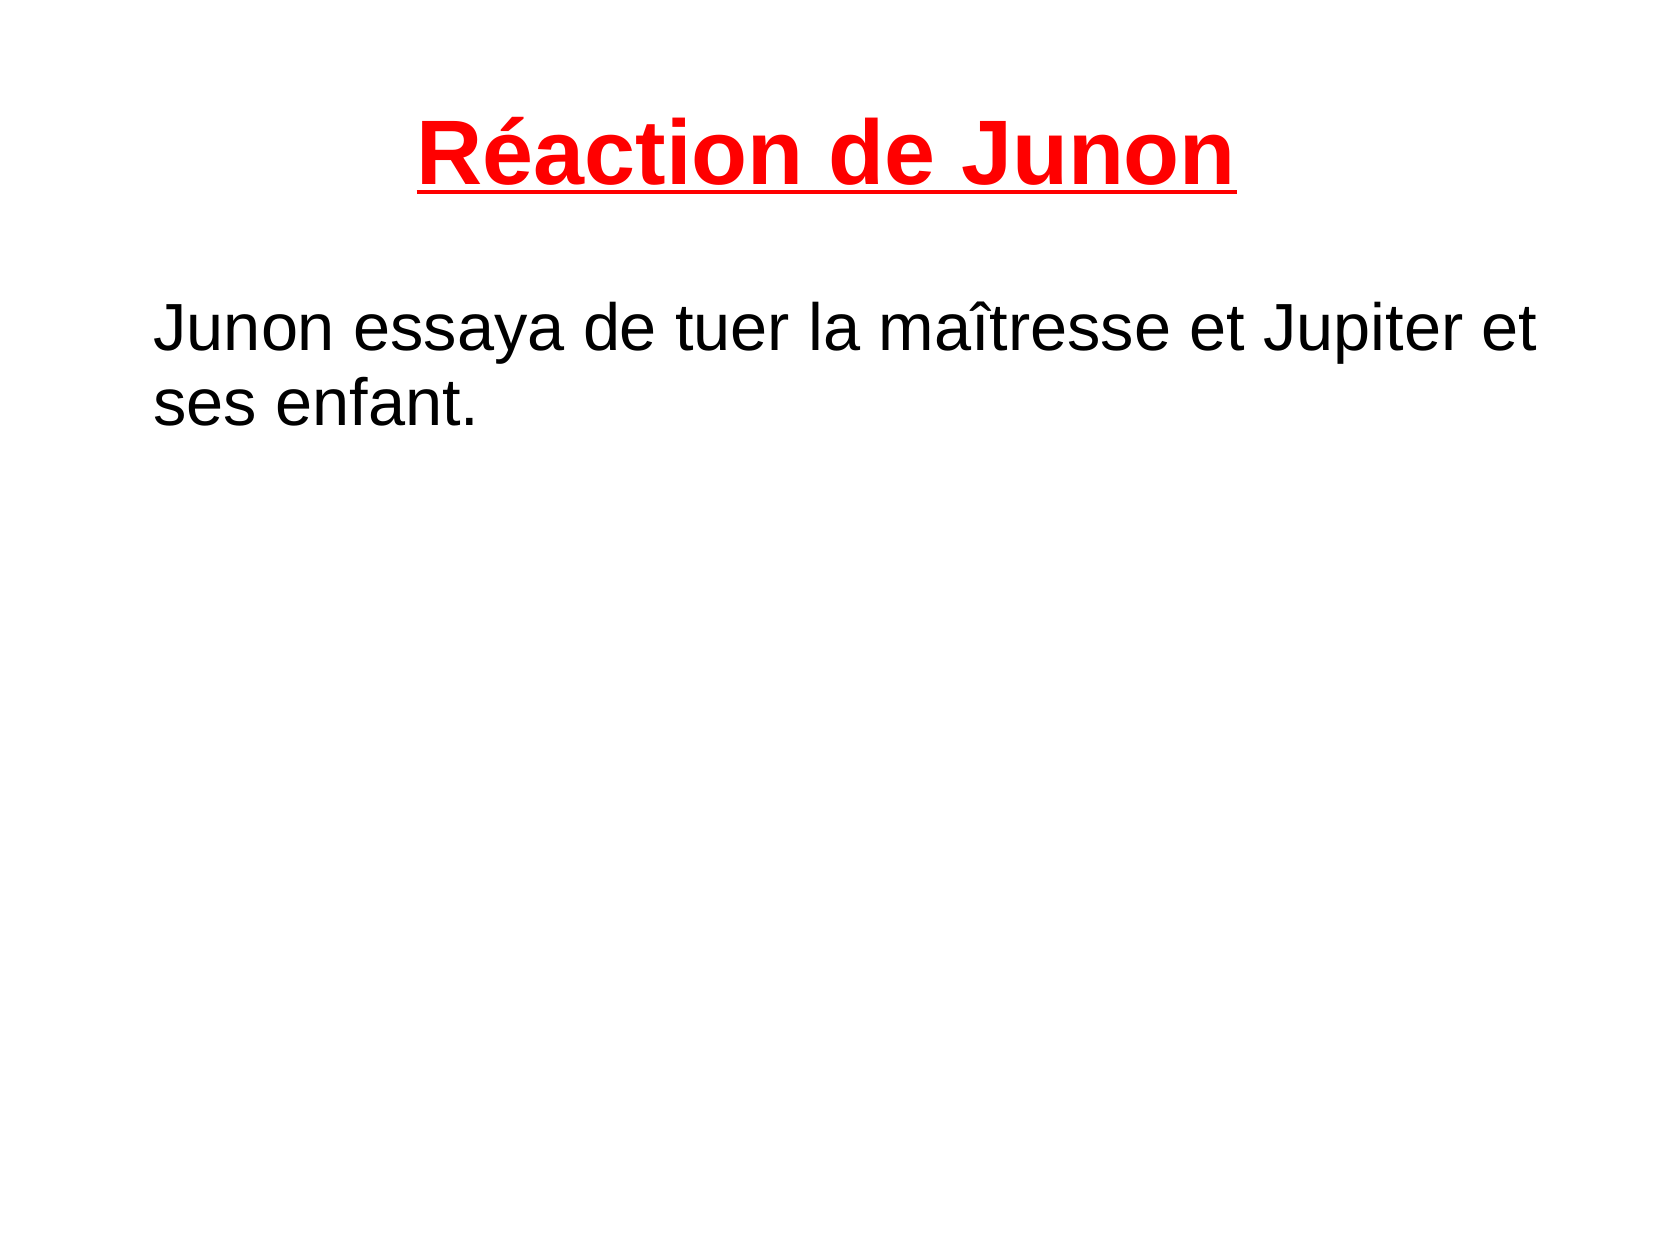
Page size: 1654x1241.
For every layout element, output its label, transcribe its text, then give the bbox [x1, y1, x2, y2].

title Réaction de Junon [82, 49, 1571, 257]
list Junon essaya de tuer la maîtresse et Jupiter et ses enfant. [82, 290, 1571, 1109]
